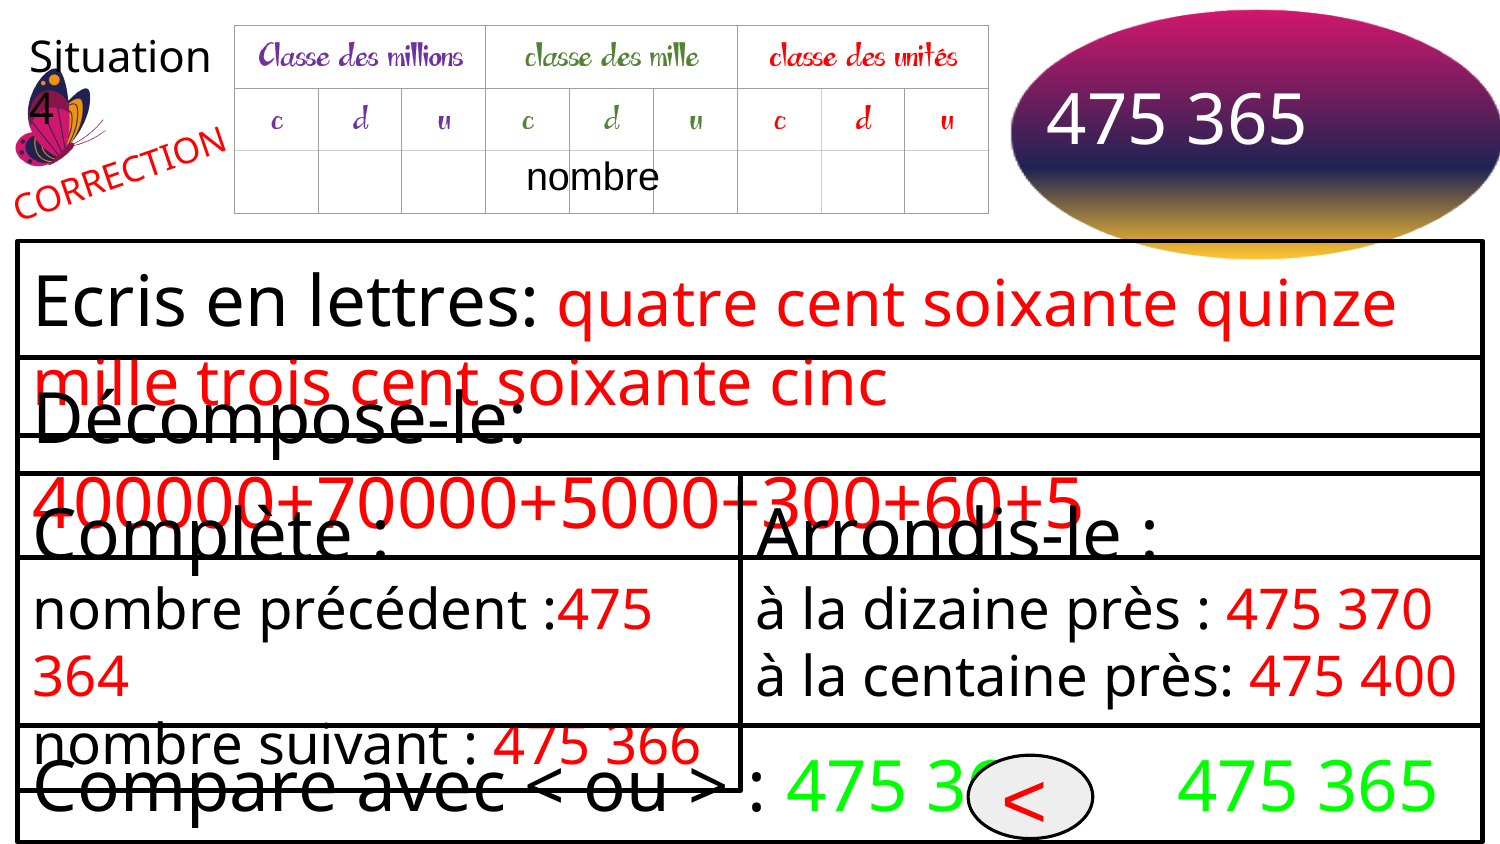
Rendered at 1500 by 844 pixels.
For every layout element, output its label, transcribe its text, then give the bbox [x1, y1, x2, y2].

text_box [1075, 767, 1093, 827]
text_box Situation 4 [14, 13, 232, 97]
text_box Compare avec < ou > : 475 364 475 365 [17, 725, 1483, 842]
picture [0, 88, 141, 168]
text_box [968, 768, 985, 826]
text_box Complète : nombre précédent :475 364 nombre suivant : 475 366 [17, 473, 738, 723]
text_box 475 365 [1031, 58, 1445, 175]
text_box Décompose-le: 400000+70000+5000+300+60+5 [17, 357, 1483, 471]
picture [34, 98, 45, 113]
text_box nombre [511, 136, 990, 215]
text_box CORRECTION [0, 79, 302, 249]
picture [231, 0, 1500, 283]
text_box Ecris en lettres: quatre cent soixante quinze mille trois cent soixante cinc [17, 241, 1483, 355]
text_box Arrondis-le : à la dizaine près : 475 370 à la centaine près: 475 400 [740, 473, 1483, 723]
text_box < [985, 734, 1075, 844]
